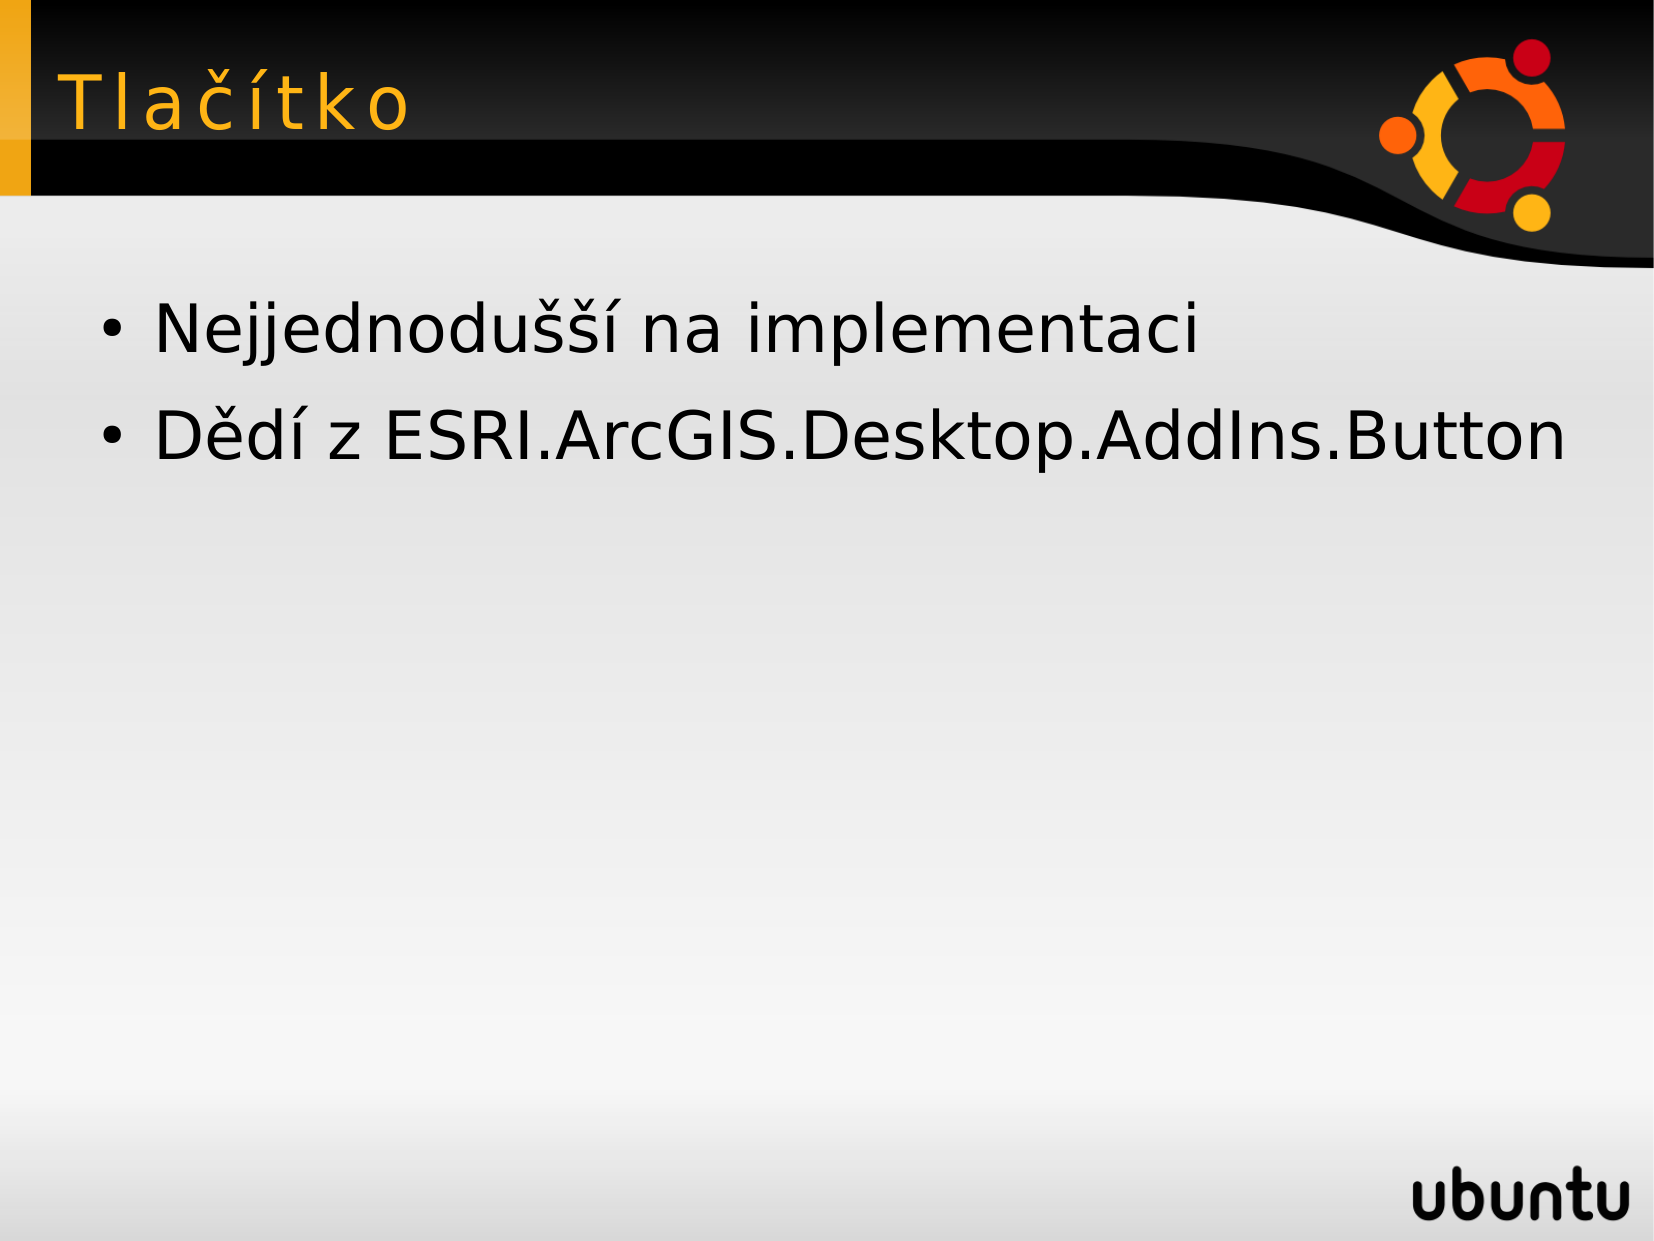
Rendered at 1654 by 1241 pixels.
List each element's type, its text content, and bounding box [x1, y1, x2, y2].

title Tlačítko [59, 29, 1270, 178]
list Nejjednodušší na implementaci Dědí z ESRI.ArcGIS.Desktop.AddIns.Button [82, 290, 1571, 1109]
picture [0, 0, 1654, 1241]
